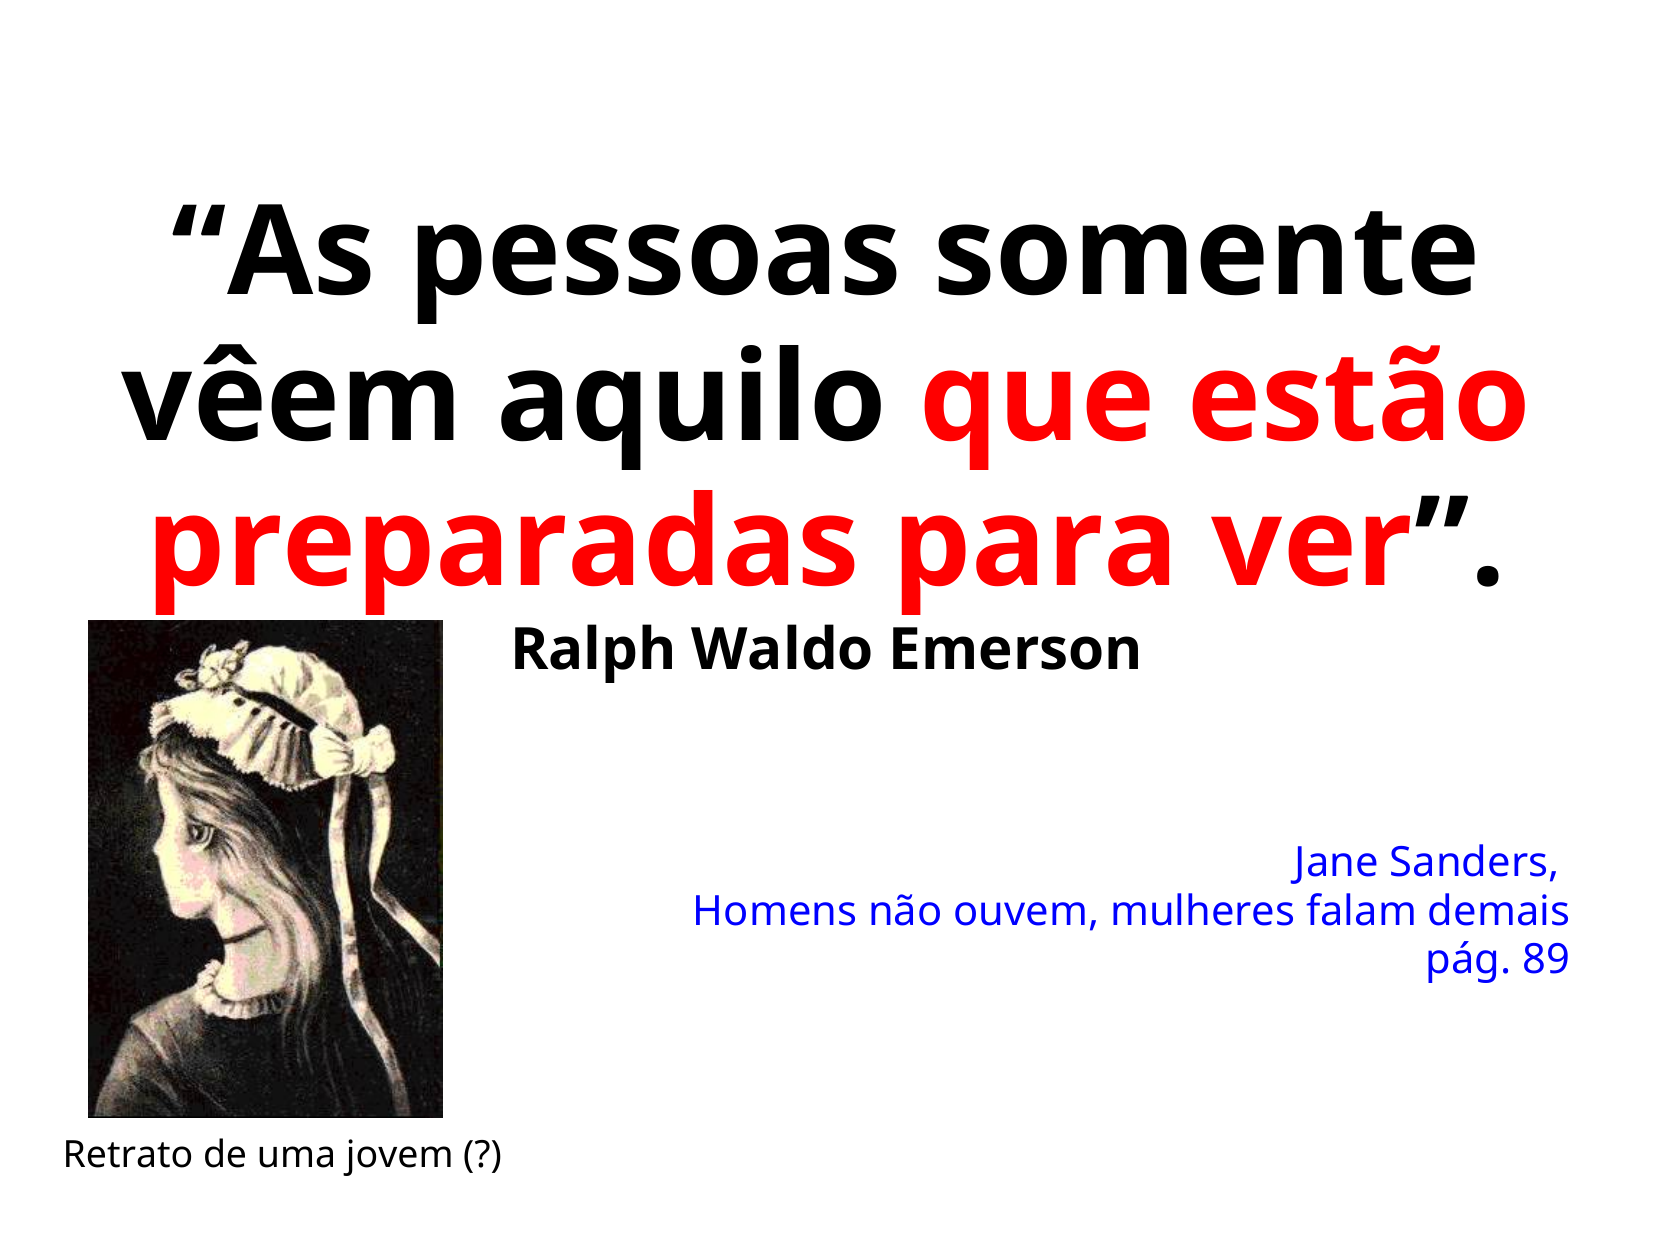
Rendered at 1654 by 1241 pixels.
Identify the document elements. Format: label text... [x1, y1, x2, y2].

text_box “As pessoas somente vêem aquilo que estão preparadas para ver”. Ralph Waldo Emerson Jane Sanders, Homens não ouvem, mulheres falam demais pág. 89 [82, 49, 1571, 1109]
picture [88, 620, 443, 1118]
text_box Retrato de uma jovem (?) [47, 1124, 506, 1183]
